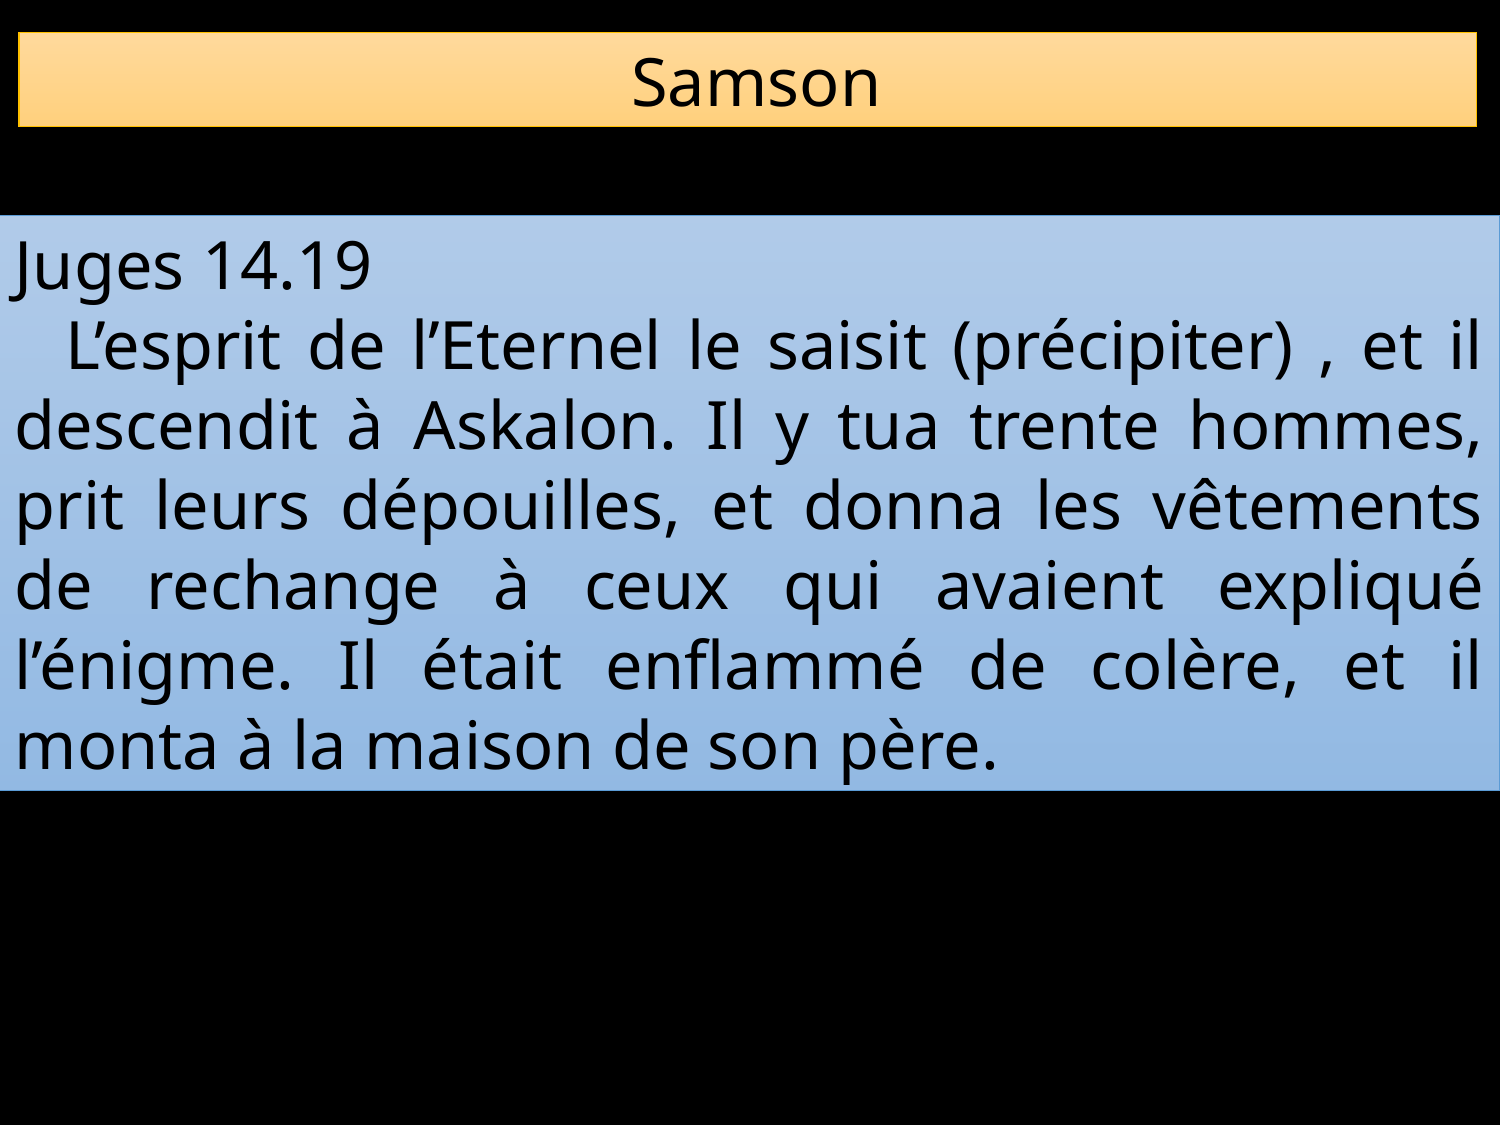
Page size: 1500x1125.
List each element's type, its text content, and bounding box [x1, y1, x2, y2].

text_box Samson [19, 32, 1477, 127]
text_box Juges 14.19 L’esprit de l’Eternel le saisit (précipiter) , et il descendit à Askalon. Il y tua trente hommes, prit leurs dépouilles, et donna les vêtements de rechange à ceux qui avaient expliqué l’énigme. Il était enflammé de colère, et il monta à la maison de son père. [0, 215, 1500, 791]
